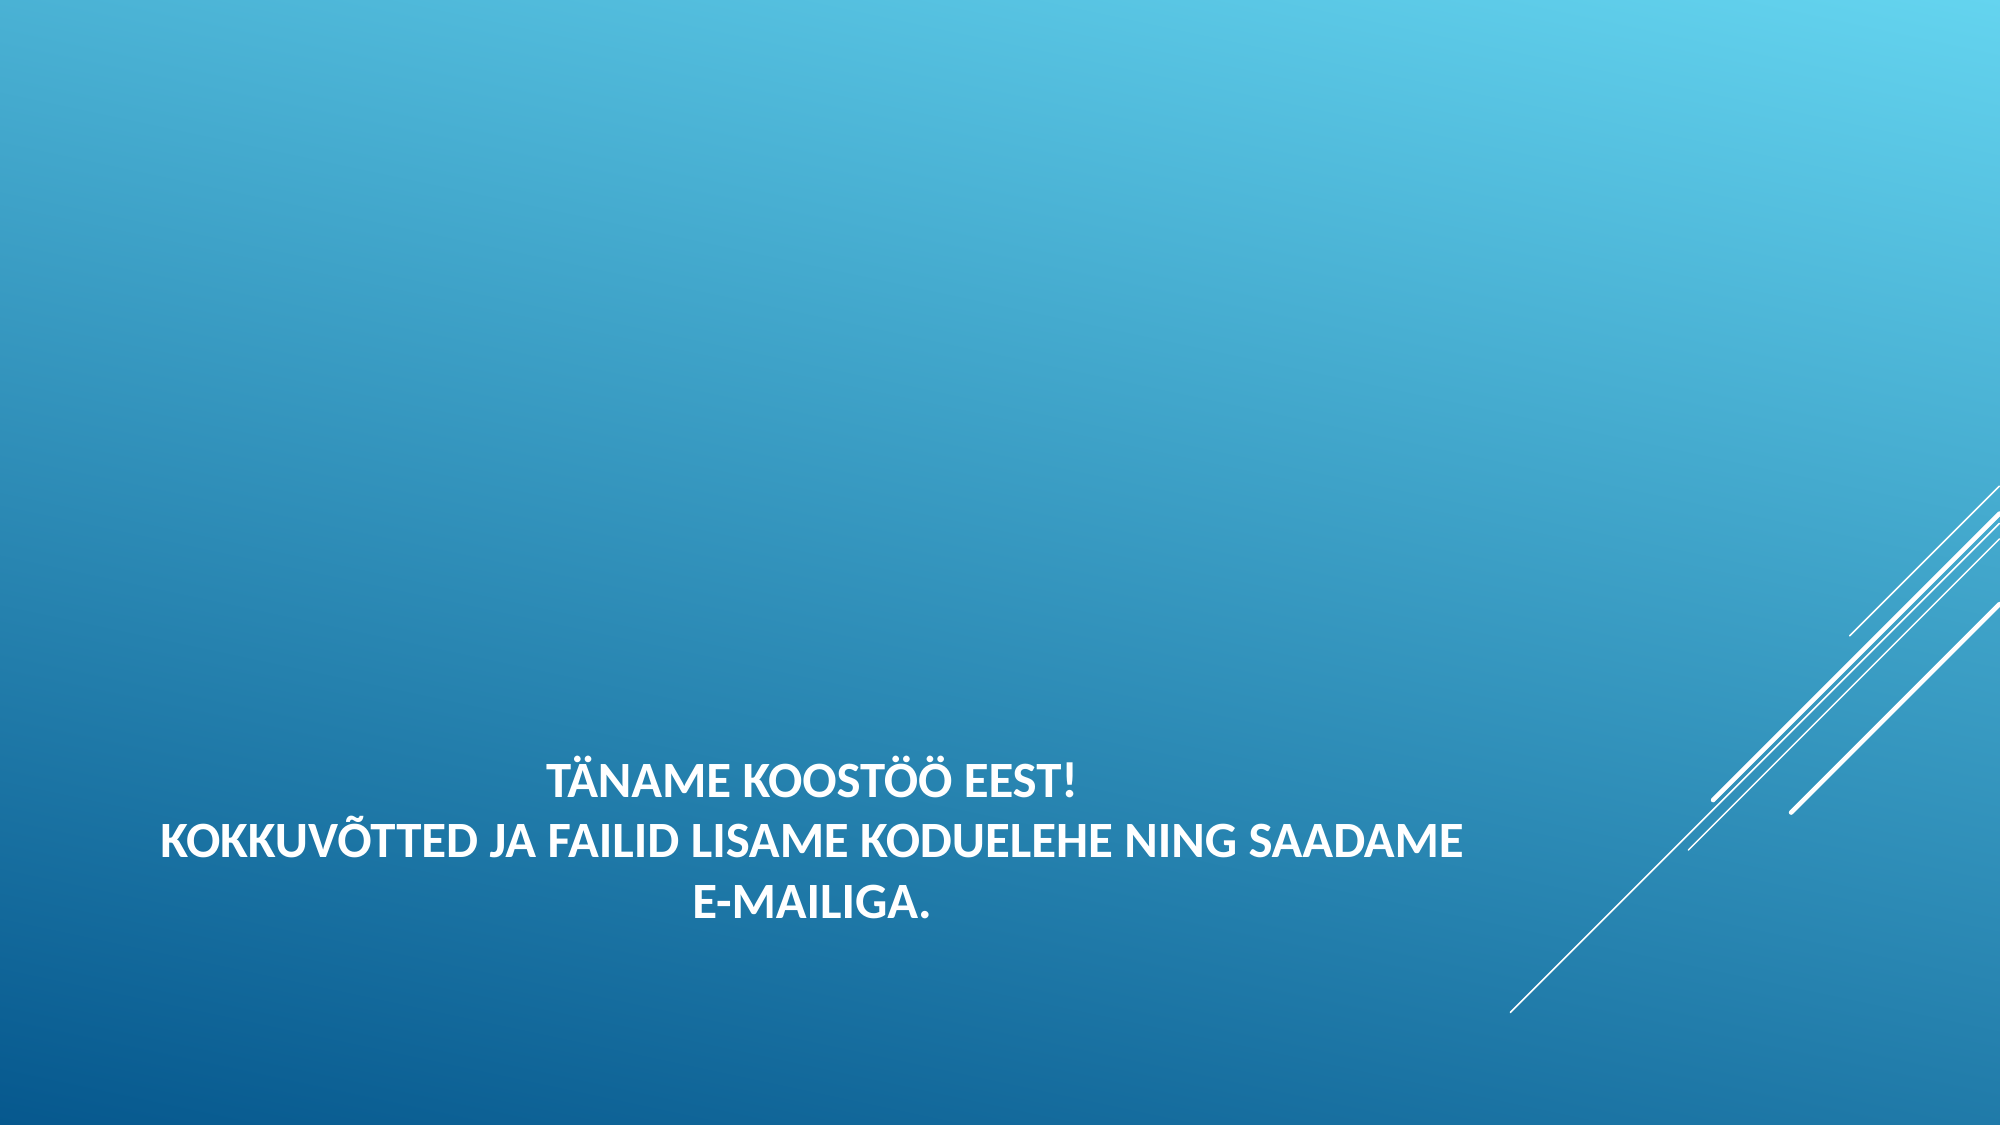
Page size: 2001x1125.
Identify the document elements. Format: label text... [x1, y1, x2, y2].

title TÄNAME KOOSTÖÖ EEST! KOKKUVÕTTED JA FAILID LISAME KODUELEHE NING SAADAME E-MAILIGA. [112, 736, 1513, 984]
